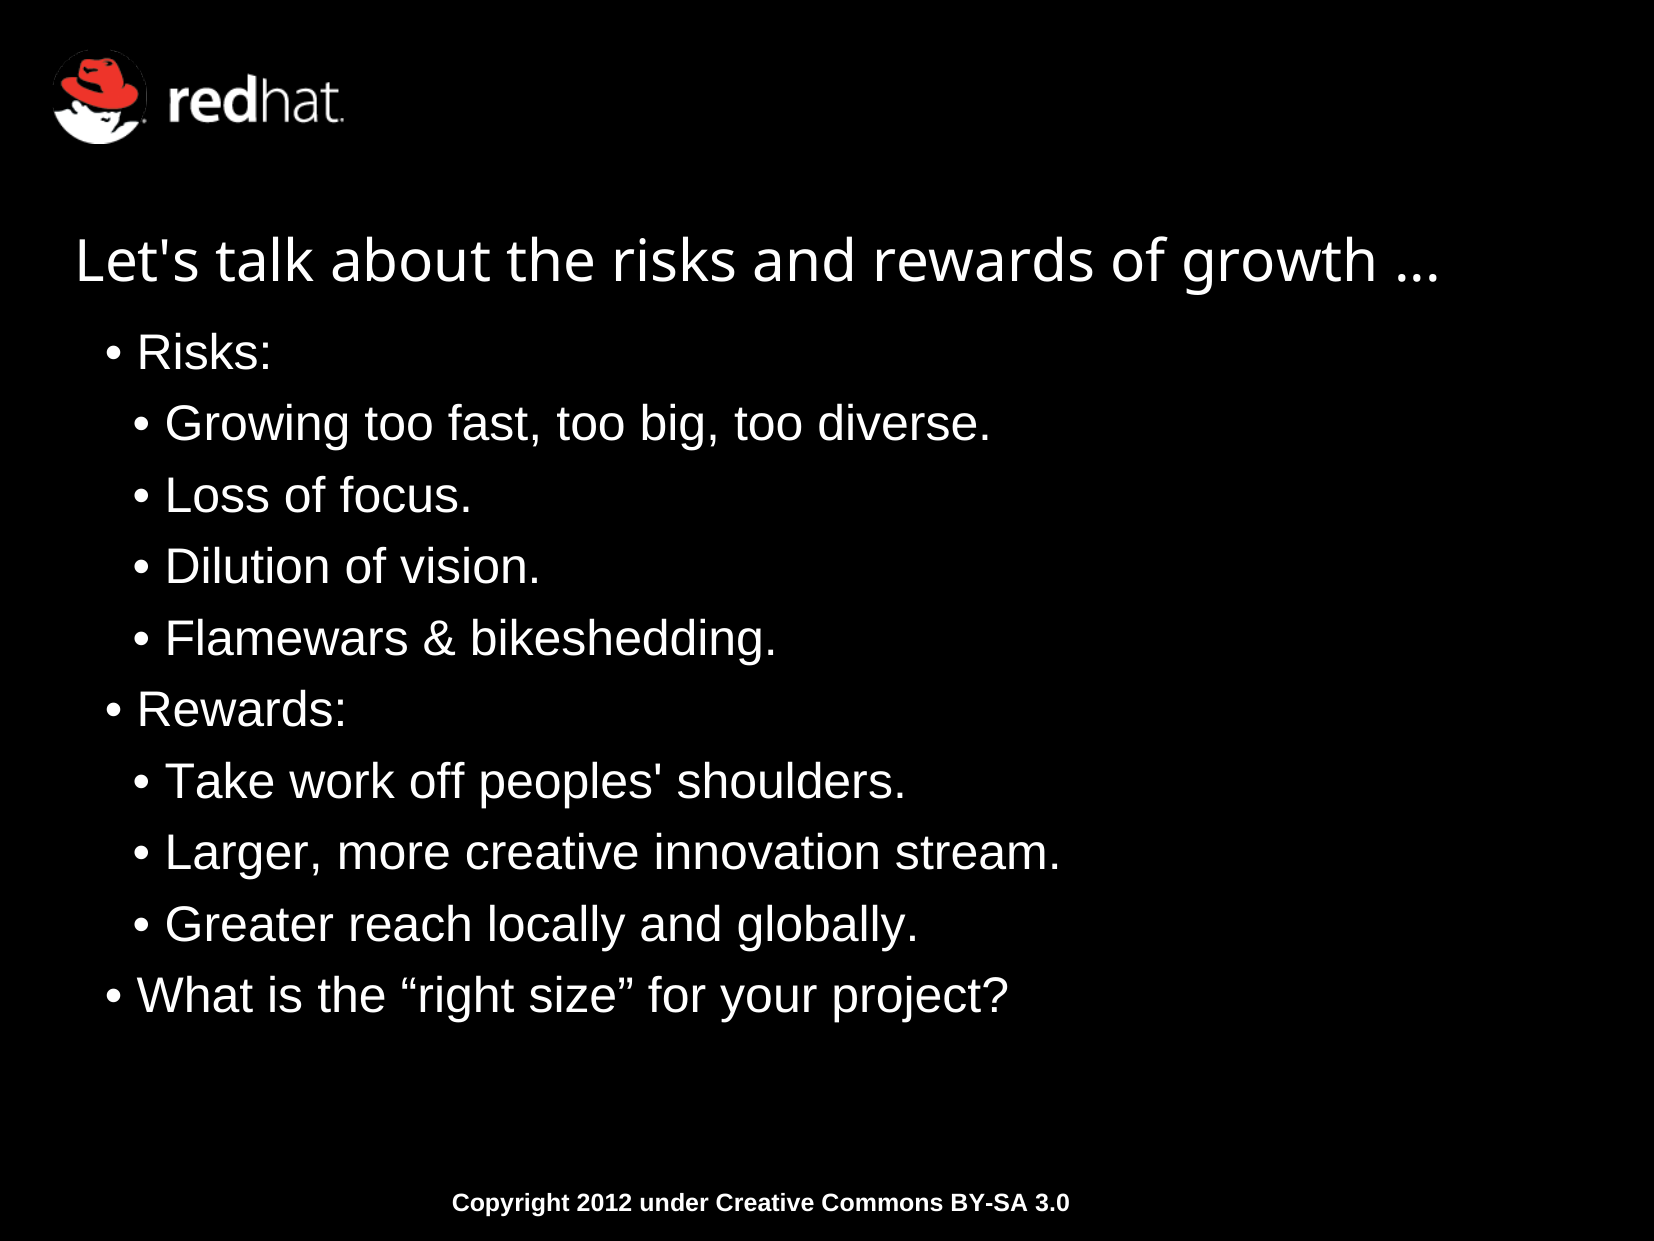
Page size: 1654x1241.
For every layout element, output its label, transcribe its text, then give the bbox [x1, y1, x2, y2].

title Let's talk about the risks and rewards of growth ... [74, 199, 1585, 318]
picture [52, 49, 345, 144]
list • Risks: • Growing too fast, too big, too diverse. • Loss of focus. • Dilution of vision. • Flamewars & bikeshedding. • Rewards: • Take work off peoples' shoulders. • Larger, more creative innovation stream. • Greater reach locally and globally. • What is the “right size” for your project? [77, 324, 1500, 1186]
